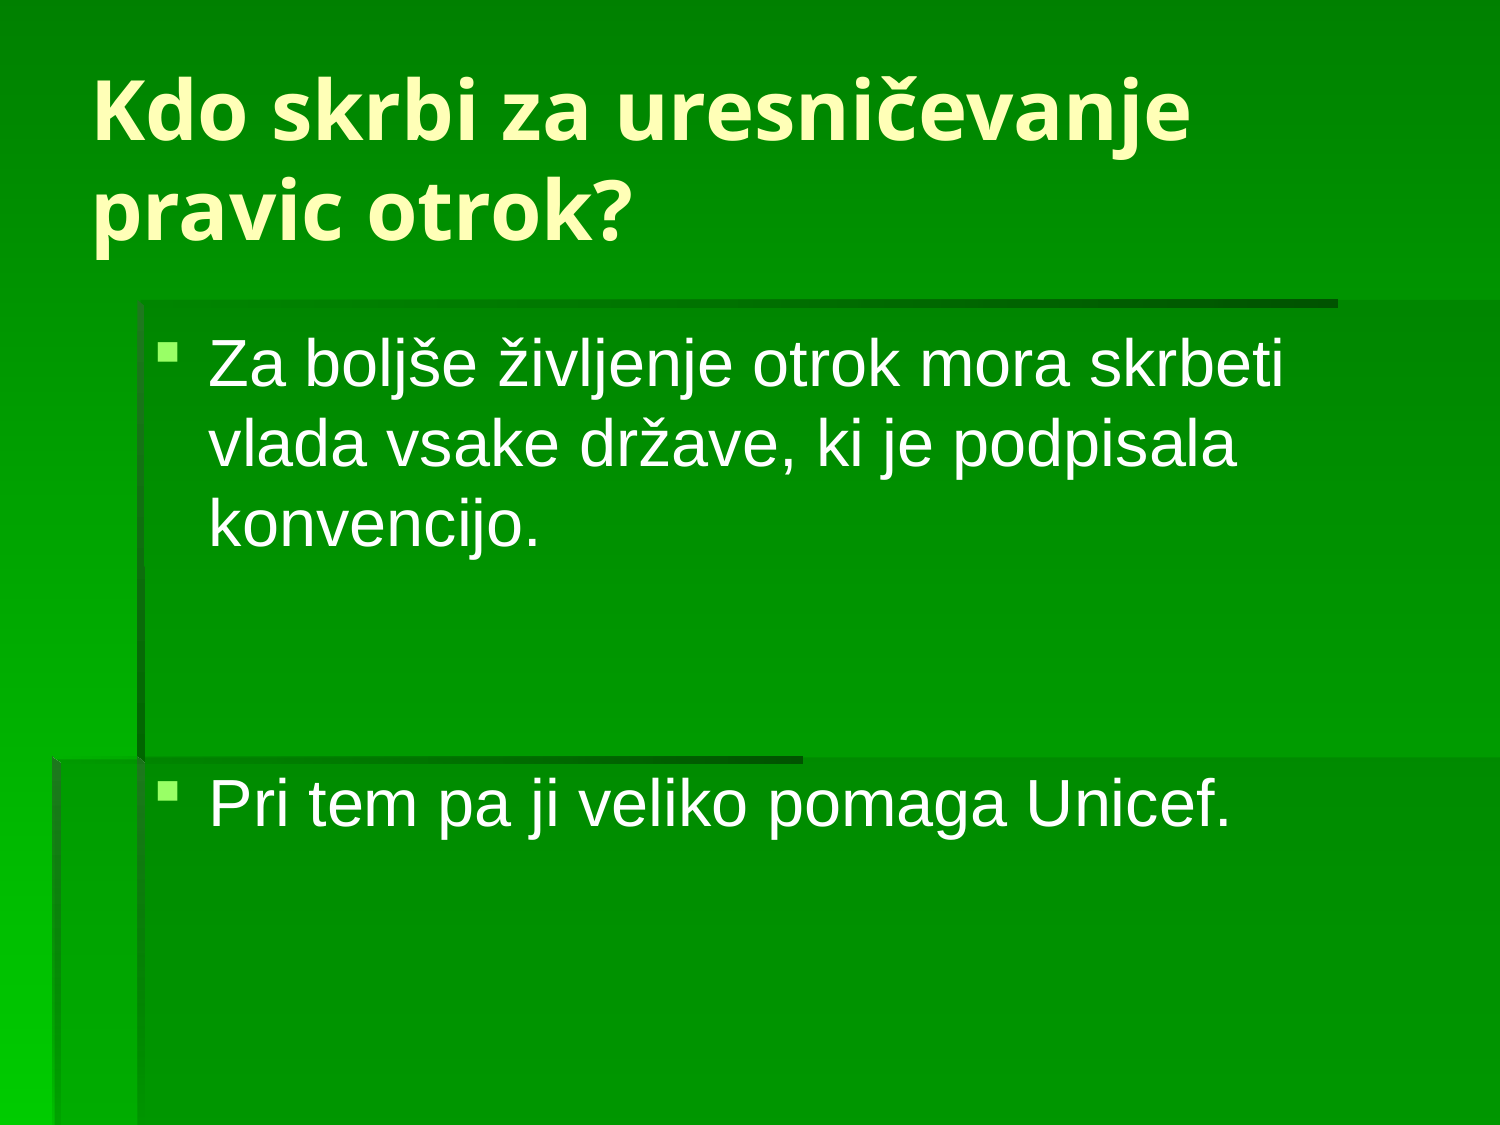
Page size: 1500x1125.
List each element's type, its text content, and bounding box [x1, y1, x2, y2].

list Za boljše življenje otrok mora skrbeti vlada vsake države, ki je podpisala konvencijo. Pri tem pa ji veliko pomaga Unicef. [137, 312, 1451, 1000]
title Kdo skrbi za uresničevanje pravic otrok? [75, 40, 1451, 275]
